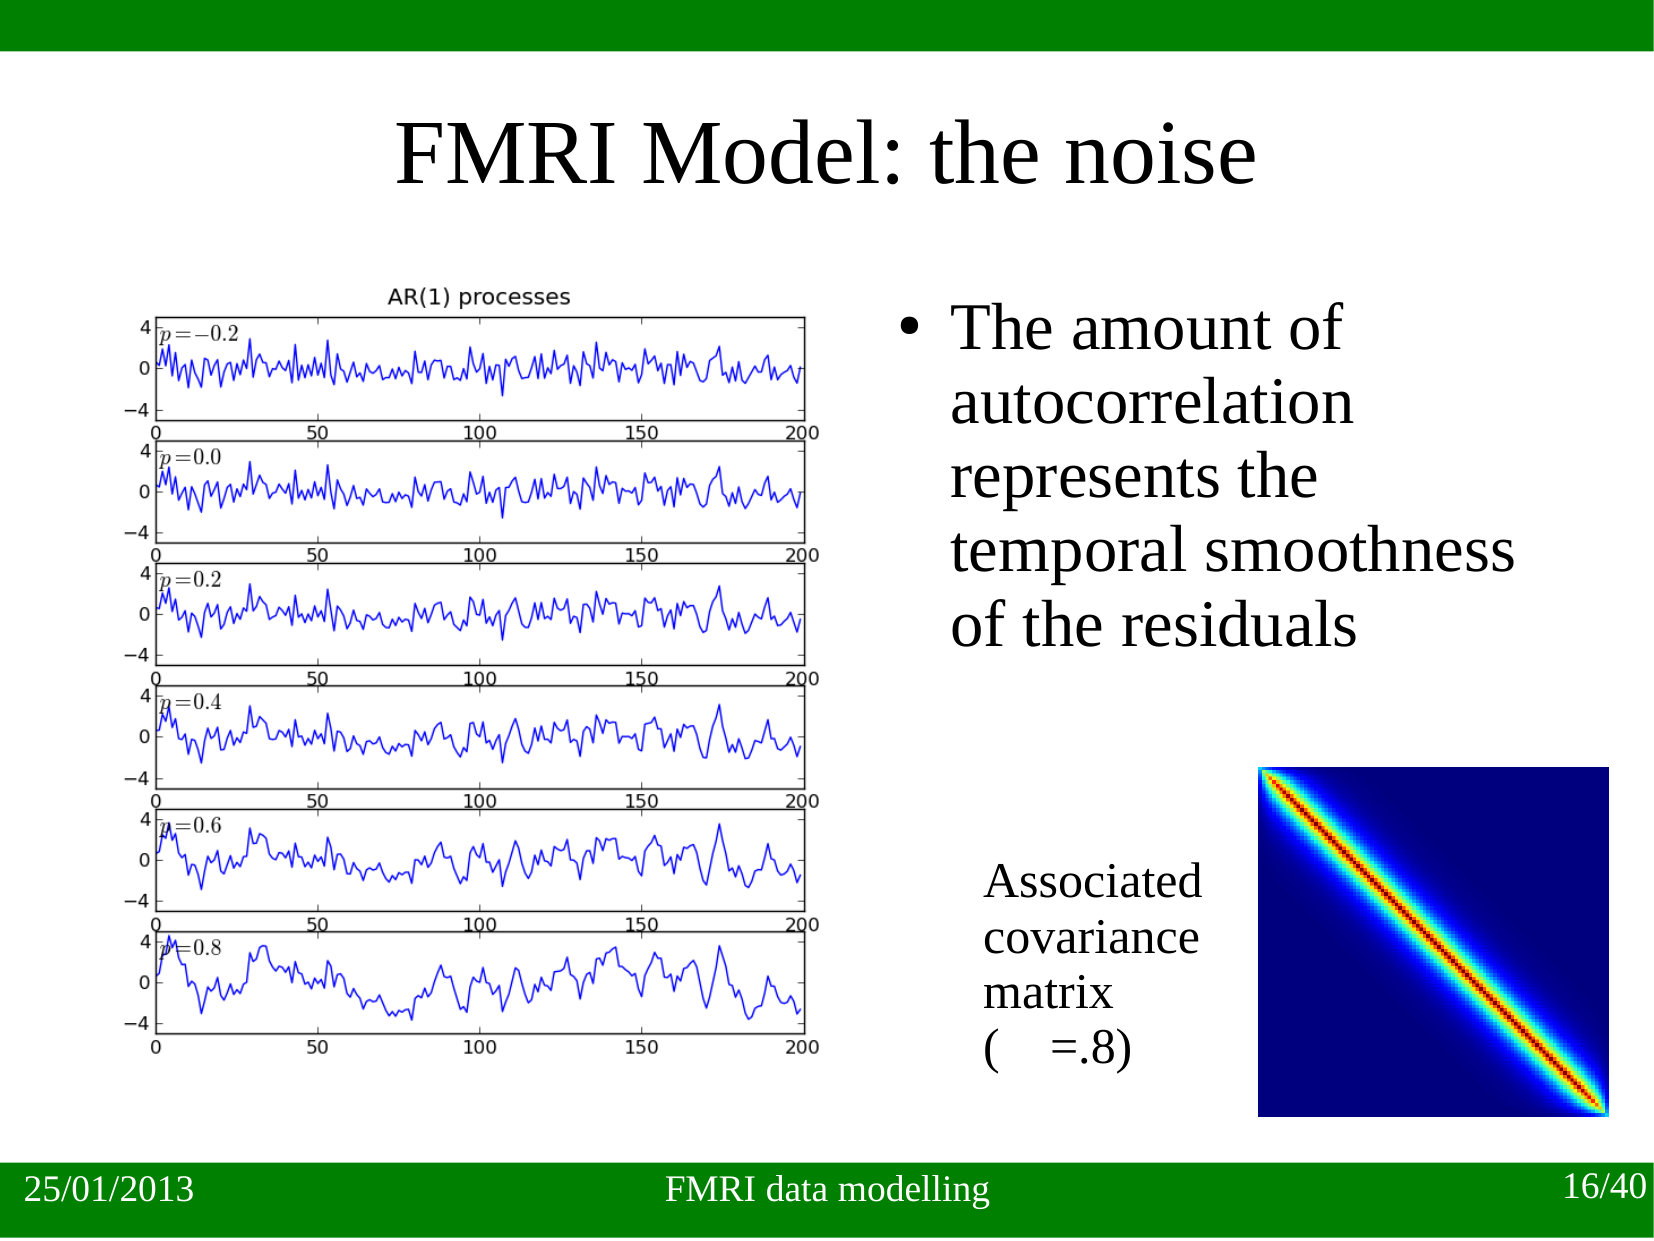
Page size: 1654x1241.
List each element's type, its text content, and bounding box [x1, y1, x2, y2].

picture [116, 232, 880, 1073]
title FMRI Model: the noise [82, 56, 1571, 250]
picture [1190, 706, 1641, 1157]
text_box Associated covariance matrix (=.8) [968, 845, 1268, 1138]
list The amount of autocorrelation represents the temporal smoothness of the residuals [879, 290, 1571, 1109]
